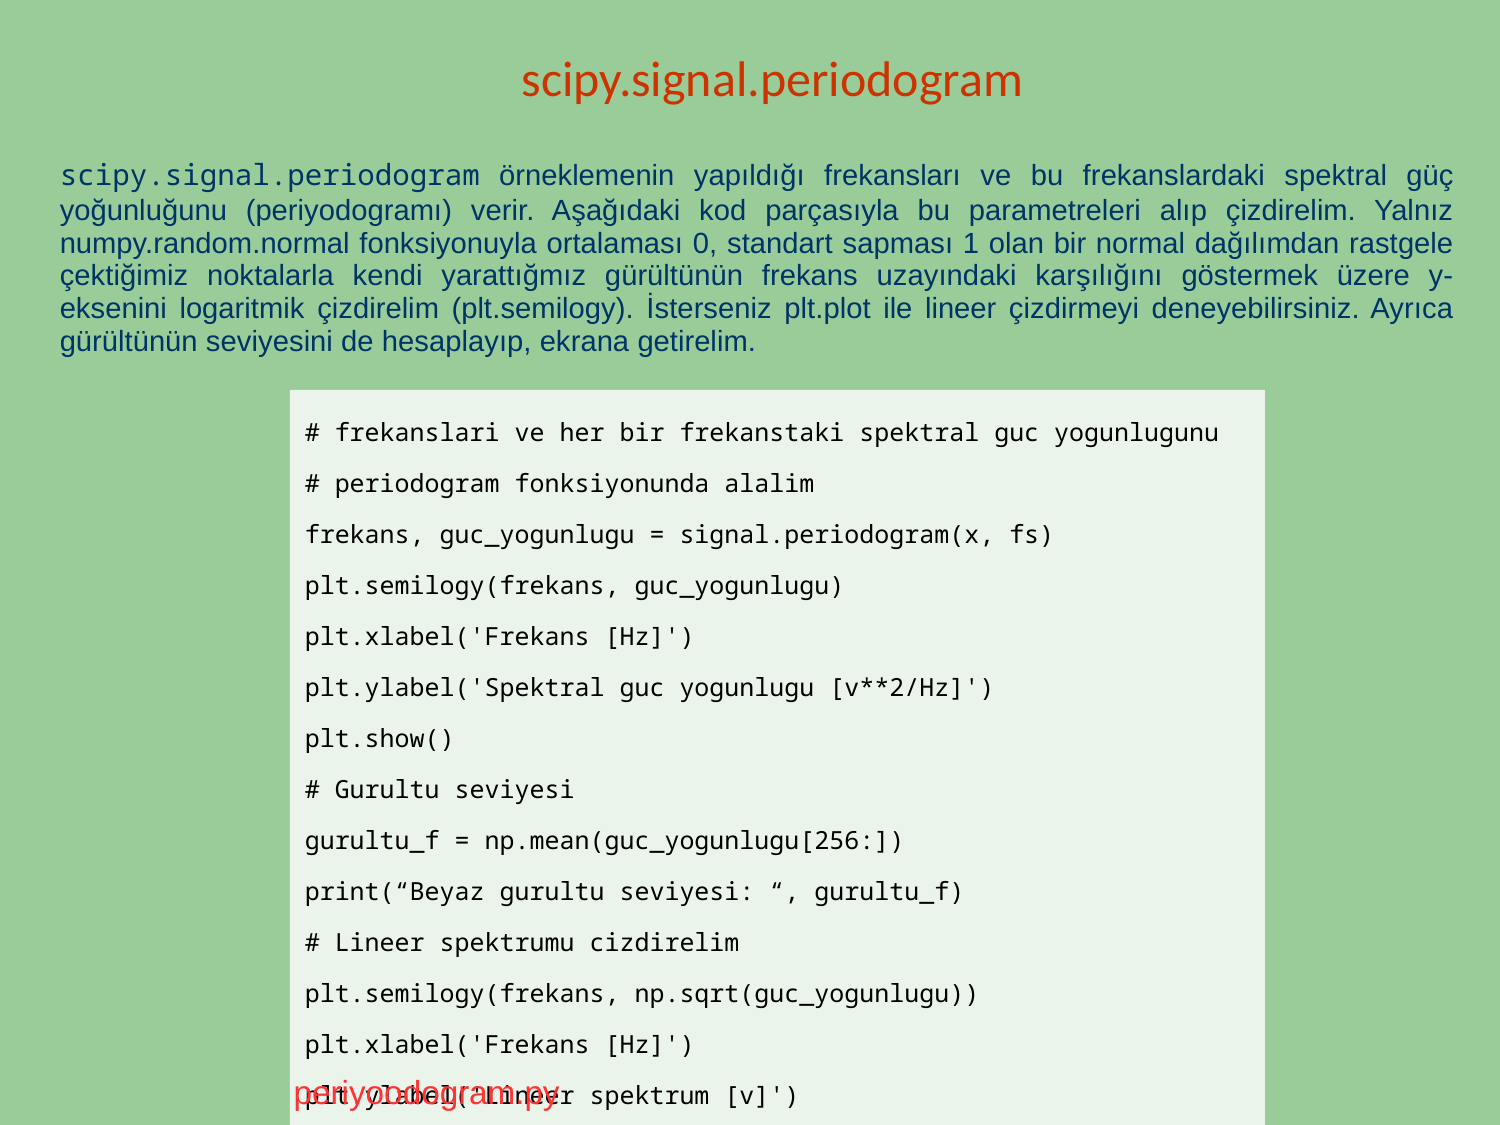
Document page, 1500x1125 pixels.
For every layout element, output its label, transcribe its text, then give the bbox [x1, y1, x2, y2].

text_box scipy.signal.periodogram örneklemenin yapıldığı frekansları ve bu frekanslardaki spektral güç yoğunluğunu (periyodogramı) verir. Aşağıdaki kod parçasıyla bu parametreleri alıp çizdirelim. Yalnız numpy.random.normal fonksiyonuyla ortalaması 0, standart sapması 1 olan bir normal dağılımdan rastgele çektiğimiz noktalarla kendi yarattığmız gürültünün frekans uzayındaki karşılığını göstermek üzere y-eksenini logaritmik çizdirelim (plt.semilogy). İsterseniz plt.plot ile lineer çizdirmeyi deneyebilirsiniz. Ayrıca gürültünün seviyesini de hesaplayıp, ekrana getirelim. [45, 146, 1471, 361]
text_box periyoodogram.py [278, 1066, 954, 1119]
title scipy.signal.periodogram [135, 28, 1410, 141]
text_box # frekanslari ve her bir frekanstaki spektral guc yogunlugunu # periodogram fonksiyonunda alalim frekans, guc_yogunlugu = signal.periodogram(x, fs) plt.semilogy(frekans, guc_yogunlugu) plt.xlabel('Frekans [Hz]') plt.ylabel('Spektral guc yogunlugu [v**2/Hz]') plt.show() # Gurultu seviyesi gurultu_f = np.mean(guc_yogunlugu[256:]) print(“Beyaz gurultu seviyesi: “, gurultu_f) # Lineer spektrumu cizdirelim plt.semilogy(frekans, np.sqrt(guc_yogunlugu)) plt.xlabel('Frekans [Hz]') plt.ylabel('Lineer spektrum [v]') plt.show() [289, 389, 1265, 1064]
